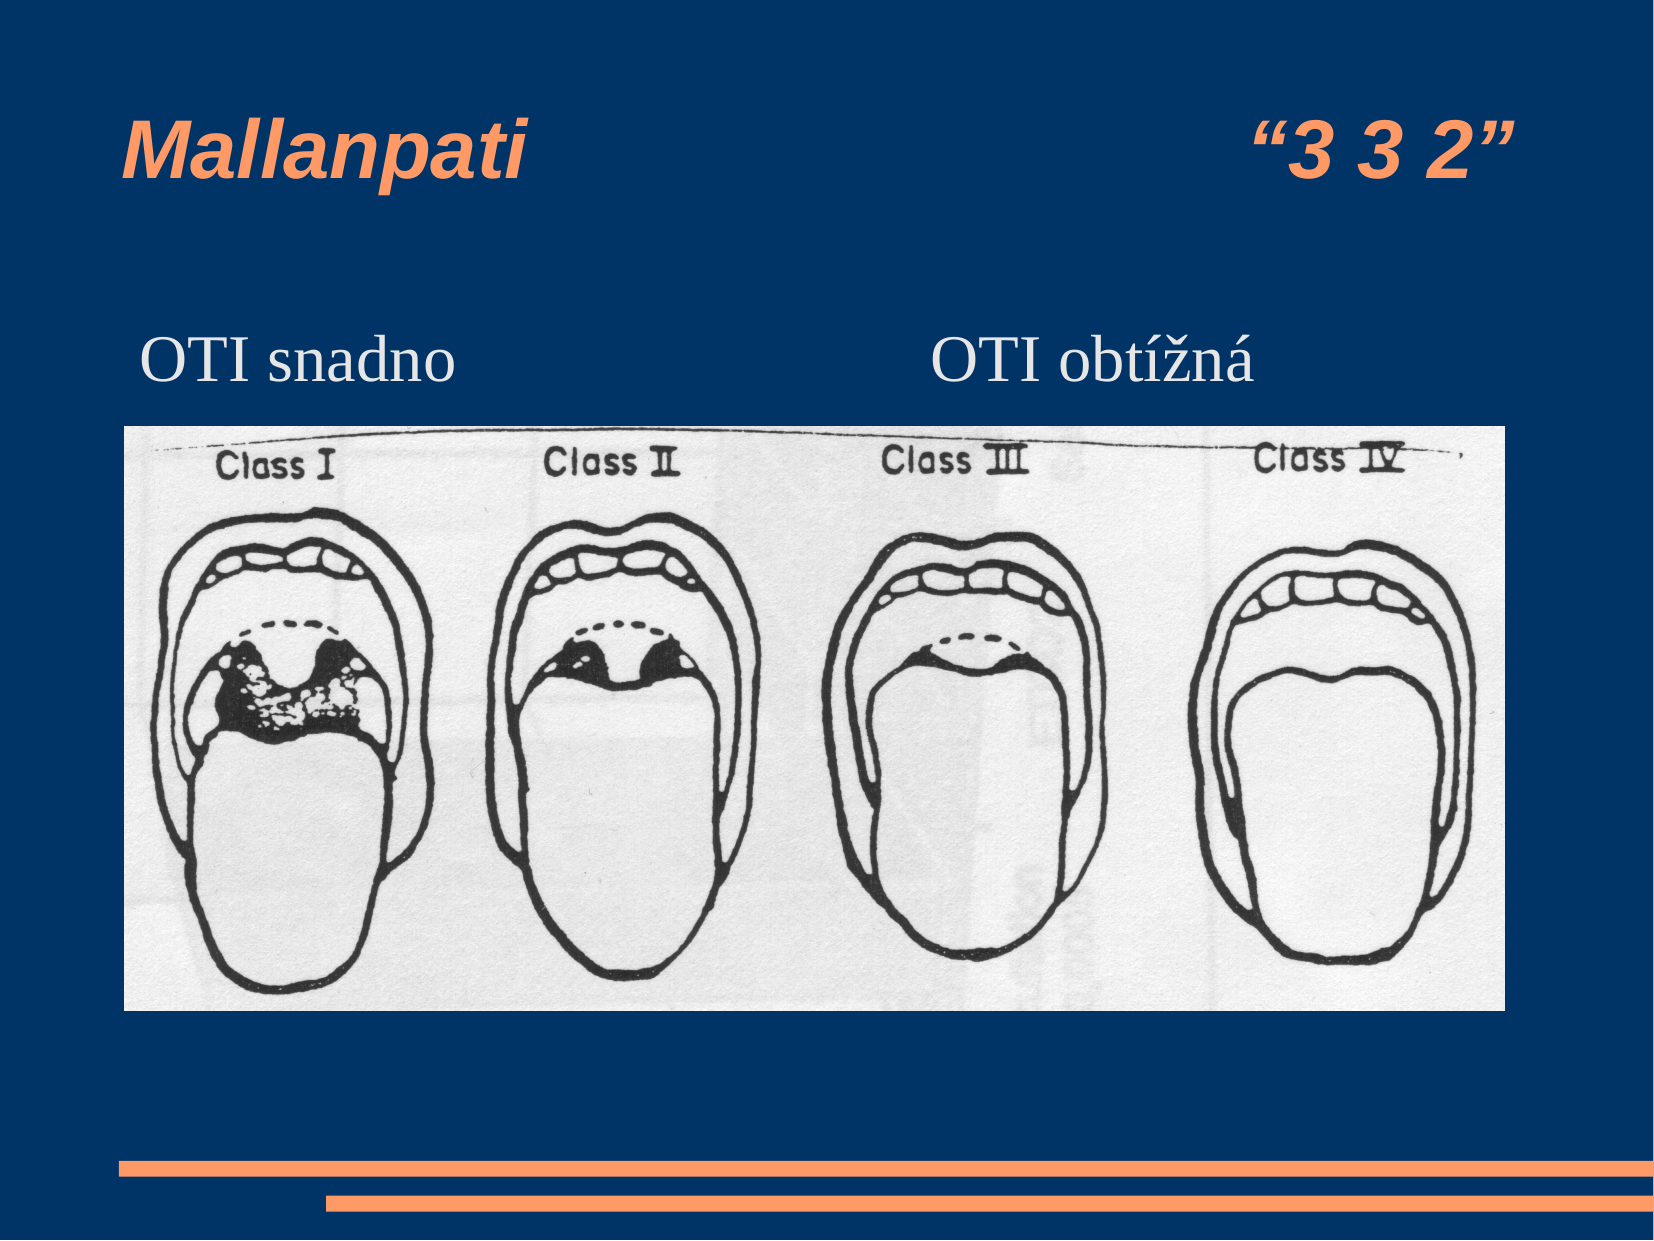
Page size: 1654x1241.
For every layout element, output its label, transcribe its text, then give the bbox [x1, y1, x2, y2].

title Mallanpati “3 3 2” [121, 46, 1534, 254]
picture [124, 426, 1505, 1011]
list OTI snadno OTI obtížná [121, 322, 1561, 1132]
